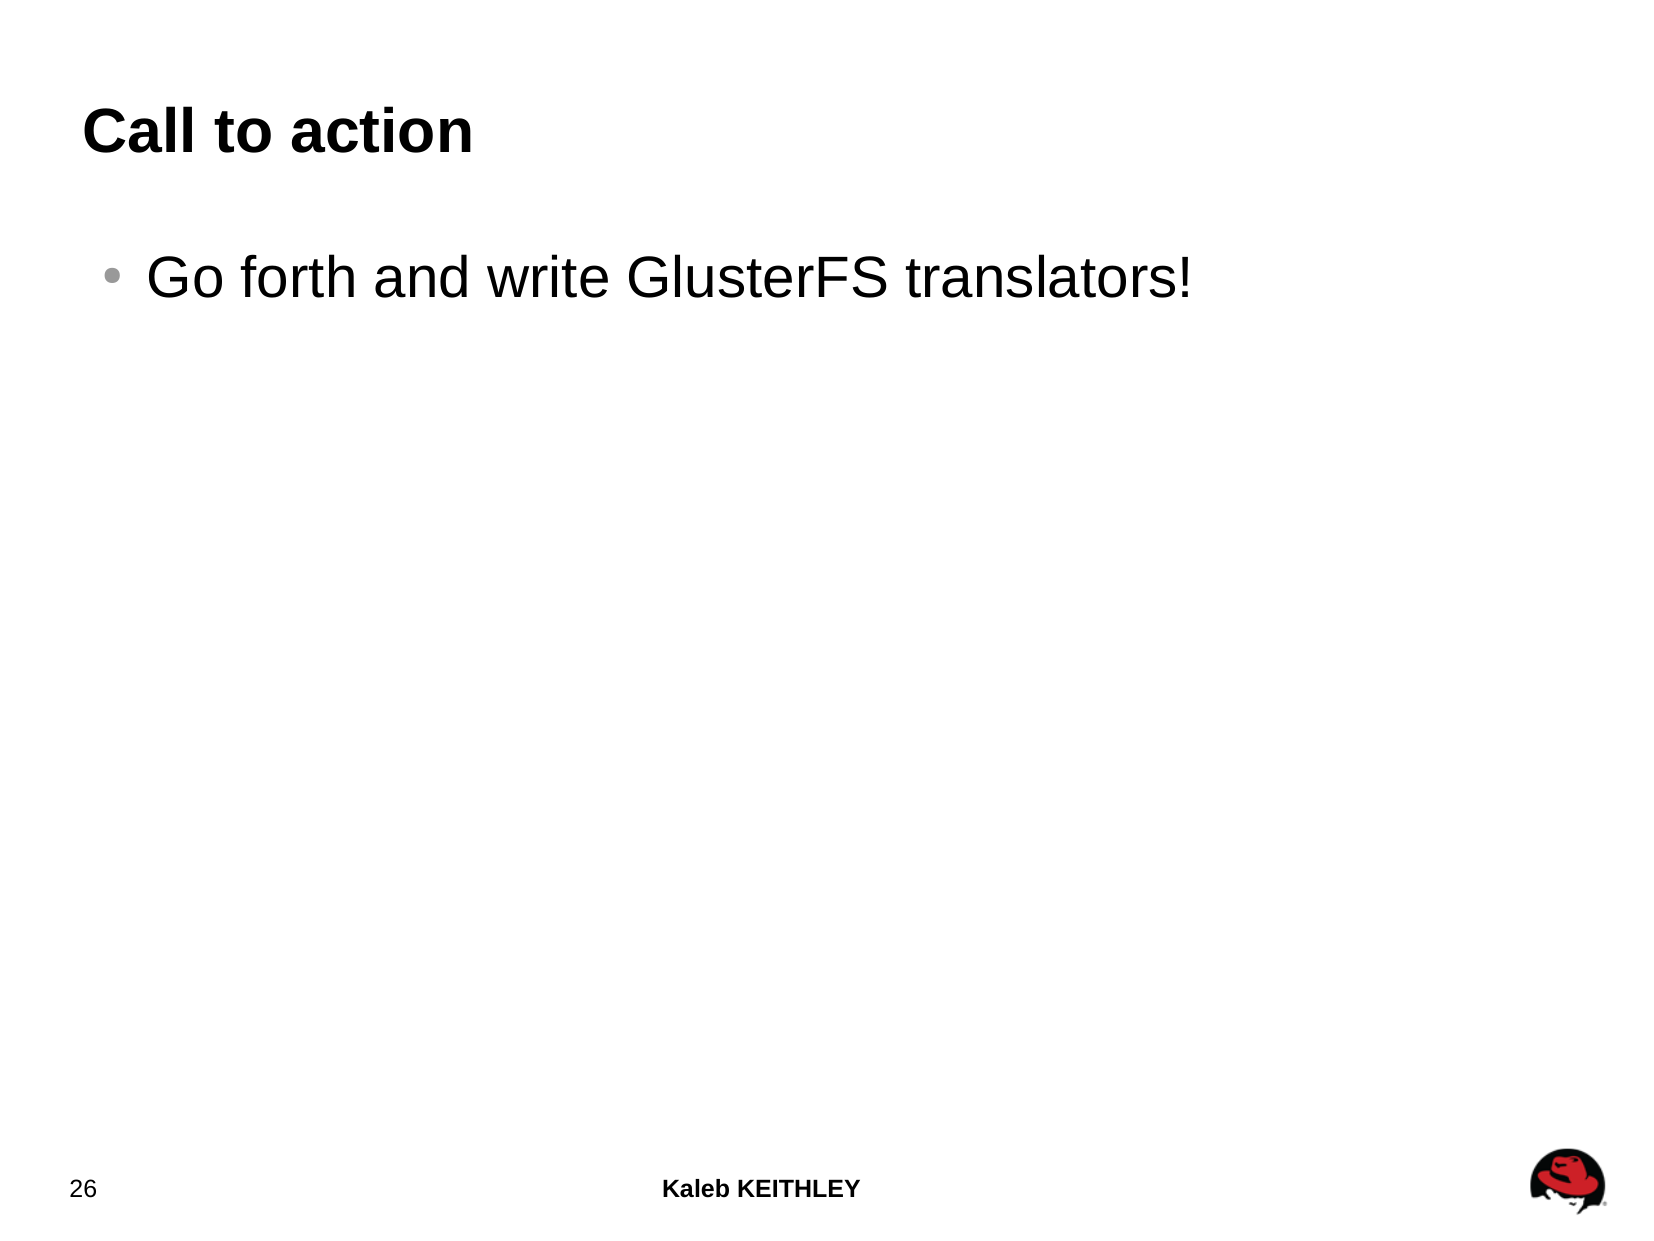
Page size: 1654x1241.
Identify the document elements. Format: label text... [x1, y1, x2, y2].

list Go forth and write GlusterFS translators! [86, 244, 1576, 1039]
title Call to action [82, 37, 1571, 226]
picture [1529, 1146, 1613, 1224]
